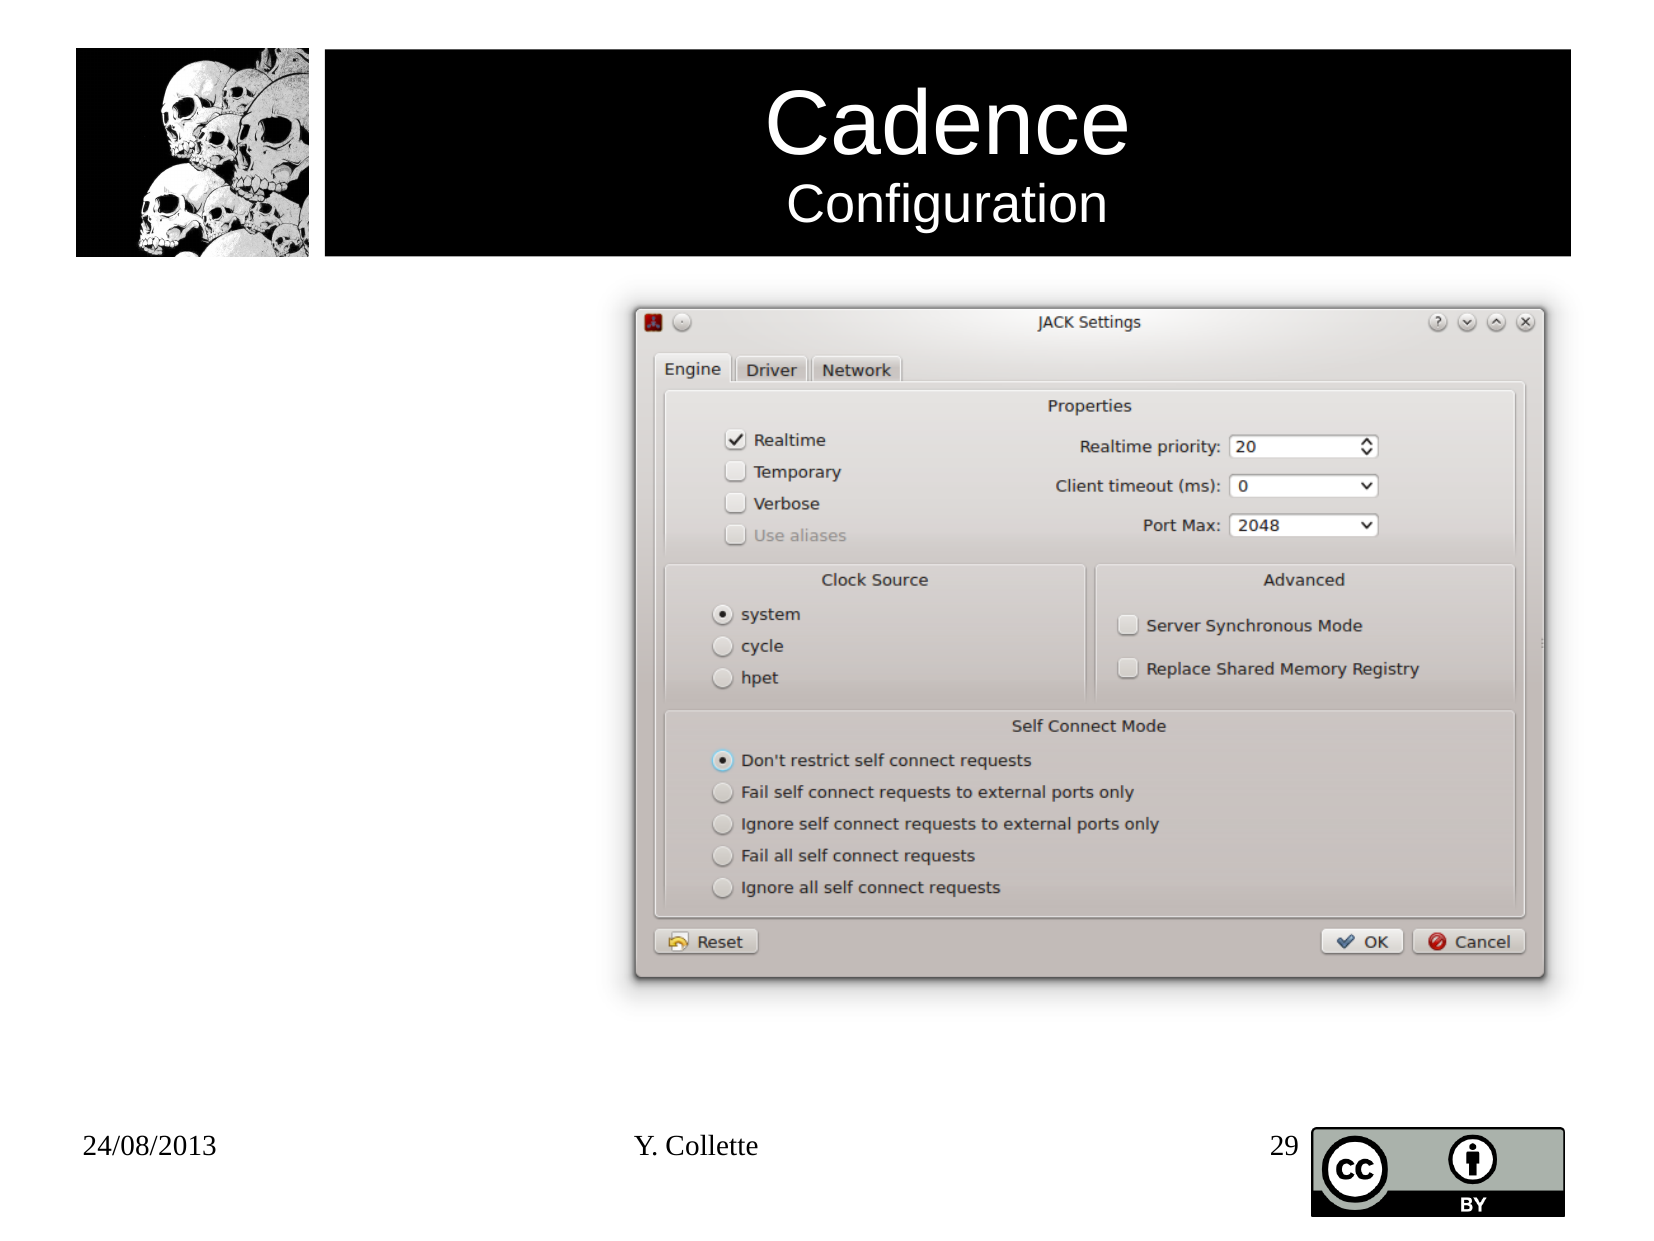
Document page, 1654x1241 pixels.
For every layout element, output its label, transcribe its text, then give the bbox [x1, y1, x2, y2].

picture [585, 258, 1595, 1028]
picture [1311, 1127, 1565, 1217]
picture [76, 48, 309, 257]
title Cadence Configuration [324, 49, 1571, 257]
